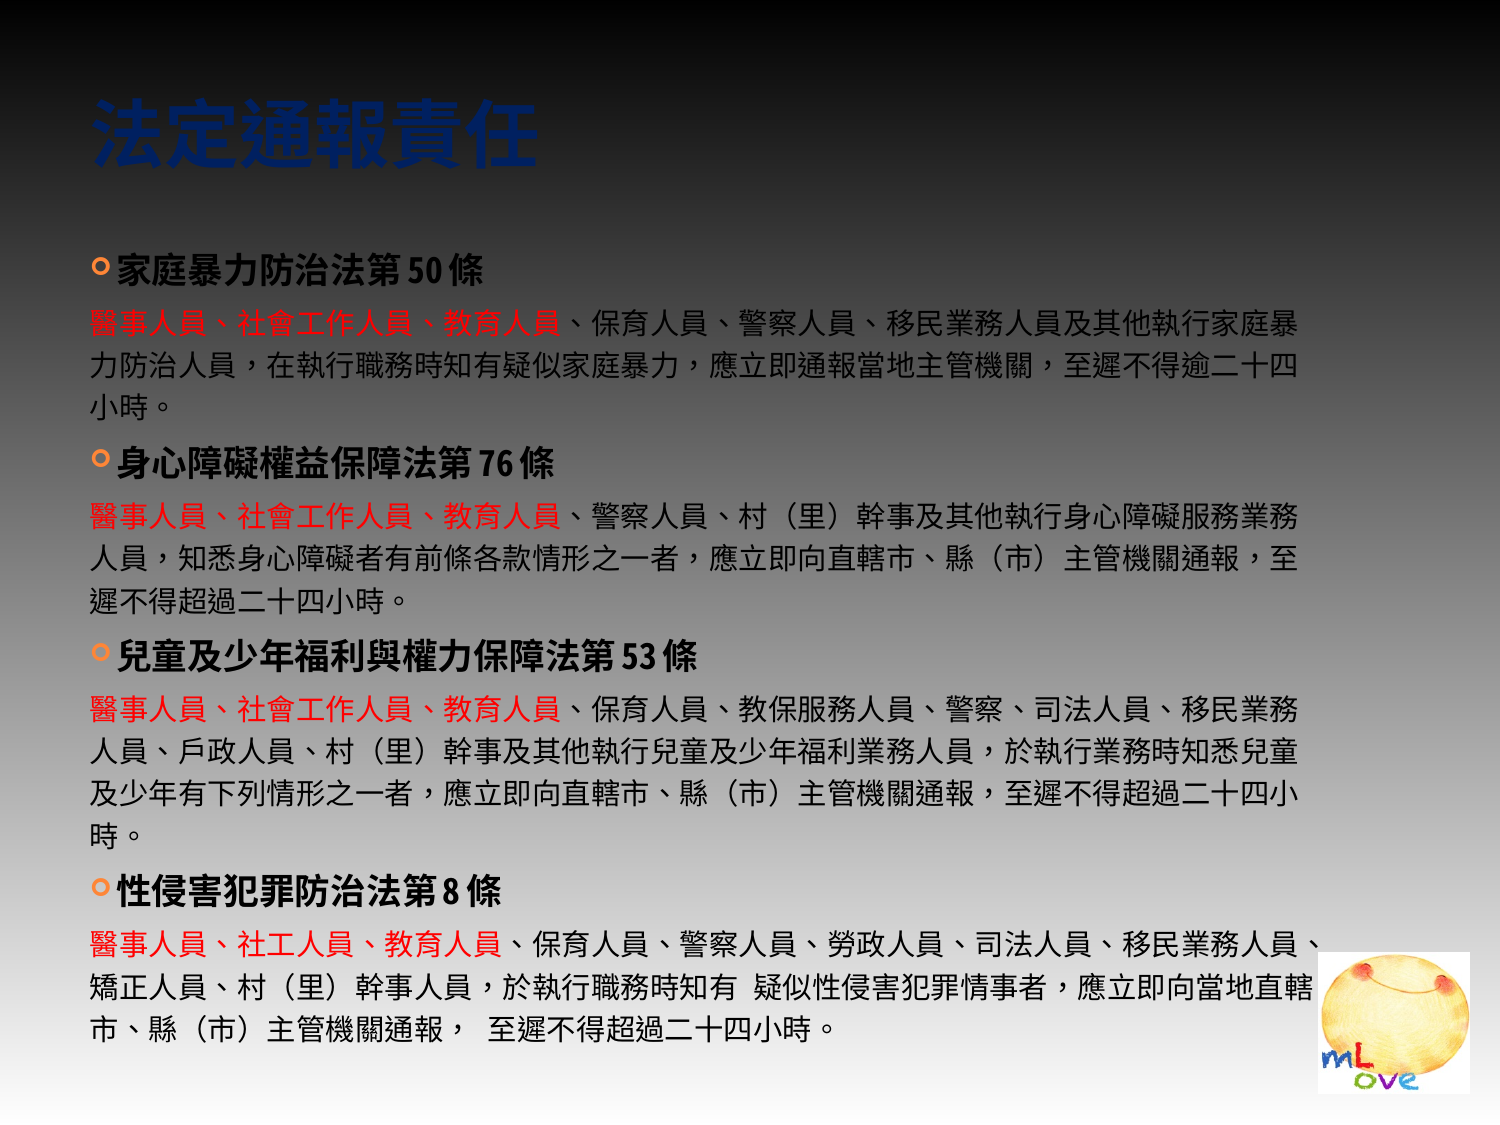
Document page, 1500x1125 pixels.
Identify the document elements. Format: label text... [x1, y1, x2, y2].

list 家庭暴力防治法第50條 醫事人員、社會工作人員、教育人員、保育人員、警察人員、移民業務人員及其他執行家庭暴力防治人員，在執行職務時知有疑似家庭暴力，應立即通報當地主管機關，至遲不得逾二十四小時。 身心障礙權益保障法第76條 醫事人員、社會工作人員、教育人員、警察人員、村（里）幹事及其他執行身心障礙服務業務人員，知悉身心障礙者有前條各款情形之一者，應立即向直轄市、縣（市）主管機關通報，至遲不得超過二十四小時。 兒童及少年福利與權力保障法第53條 醫事人員、社會工作人員、教育人員、保育人員、教保服務人員、警察、司法人員、移民業務人員、戶政人員、村（里）幹事及其他執行兒童及少年福利業務人員，於執行業務時知悉兒童及少年有下列情形之一者，應立即向直轄市、縣（市）主管機關通報，至遲不得超過二十四小時。 性侵害犯罪防治法第8條 醫事人員、社工人員、教育人員、保育人員、警察人員、勞政人員、司法人員、移民業務人員、矯正人員、村（里）幹事人員，於執行職務時知有 疑似性侵害犯罪情事者，應立即向當地直轄市、縣（市）主管機關通報， 至遲不得超過二十四小時。 [75, 231, 1341, 1062]
picture [1318, 952, 1470, 1094]
title 法定通報責任 [75, 45, 1300, 185]
